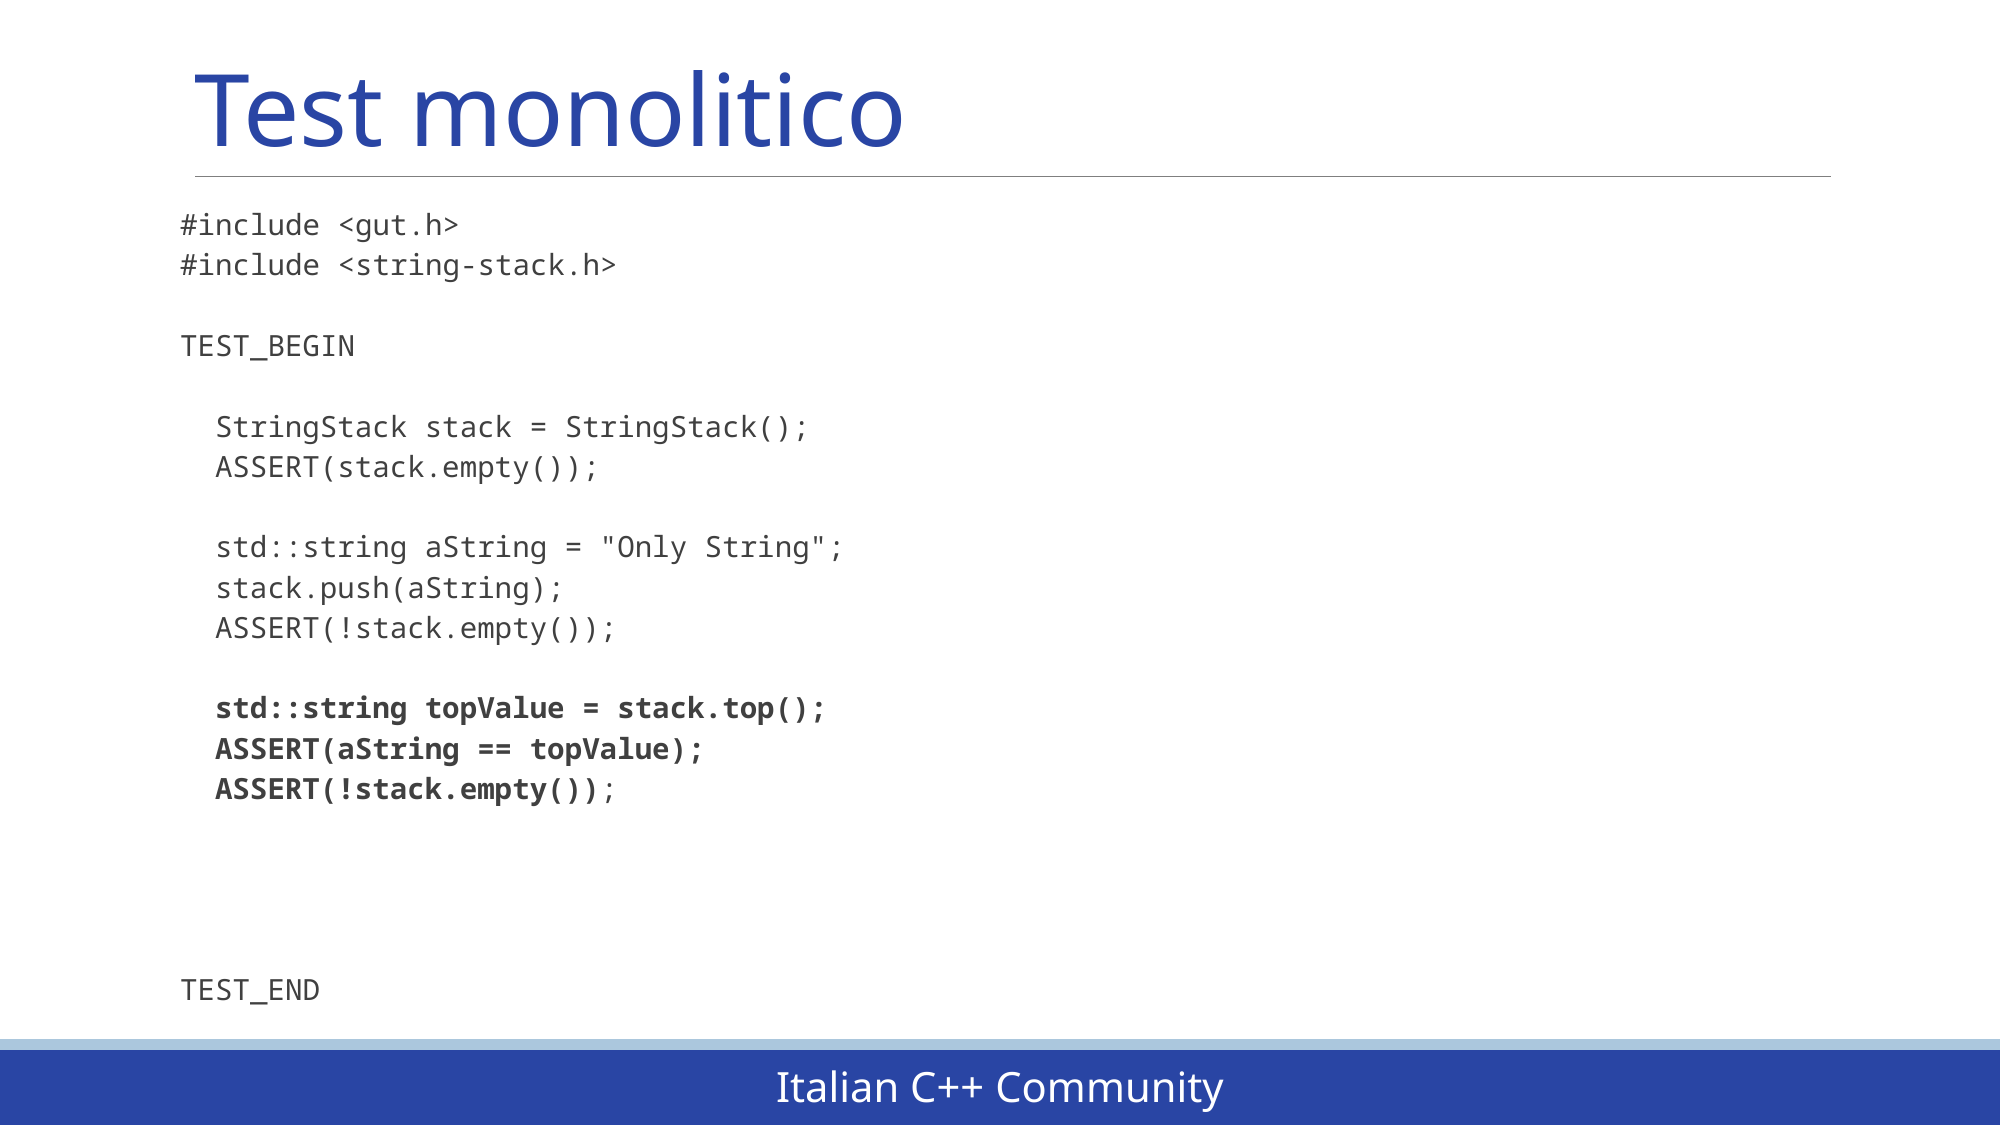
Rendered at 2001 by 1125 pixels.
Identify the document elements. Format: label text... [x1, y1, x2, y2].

title Test monolitico [179, 2, 1830, 175]
list #include <gut.h> #include <string-stack.h> TEST_BEGIN StringStack stack = StringStack(); ASSERT(stack.empty()); std::string aString = "Only String"; stack.push(aString); ASSERT(!stack.empty()); std::string topValue = stack.top(); ASSERT(aString == topValue); ASSERT(!stack.empty()); TEST_END [179, 202, 1830, 1011]
